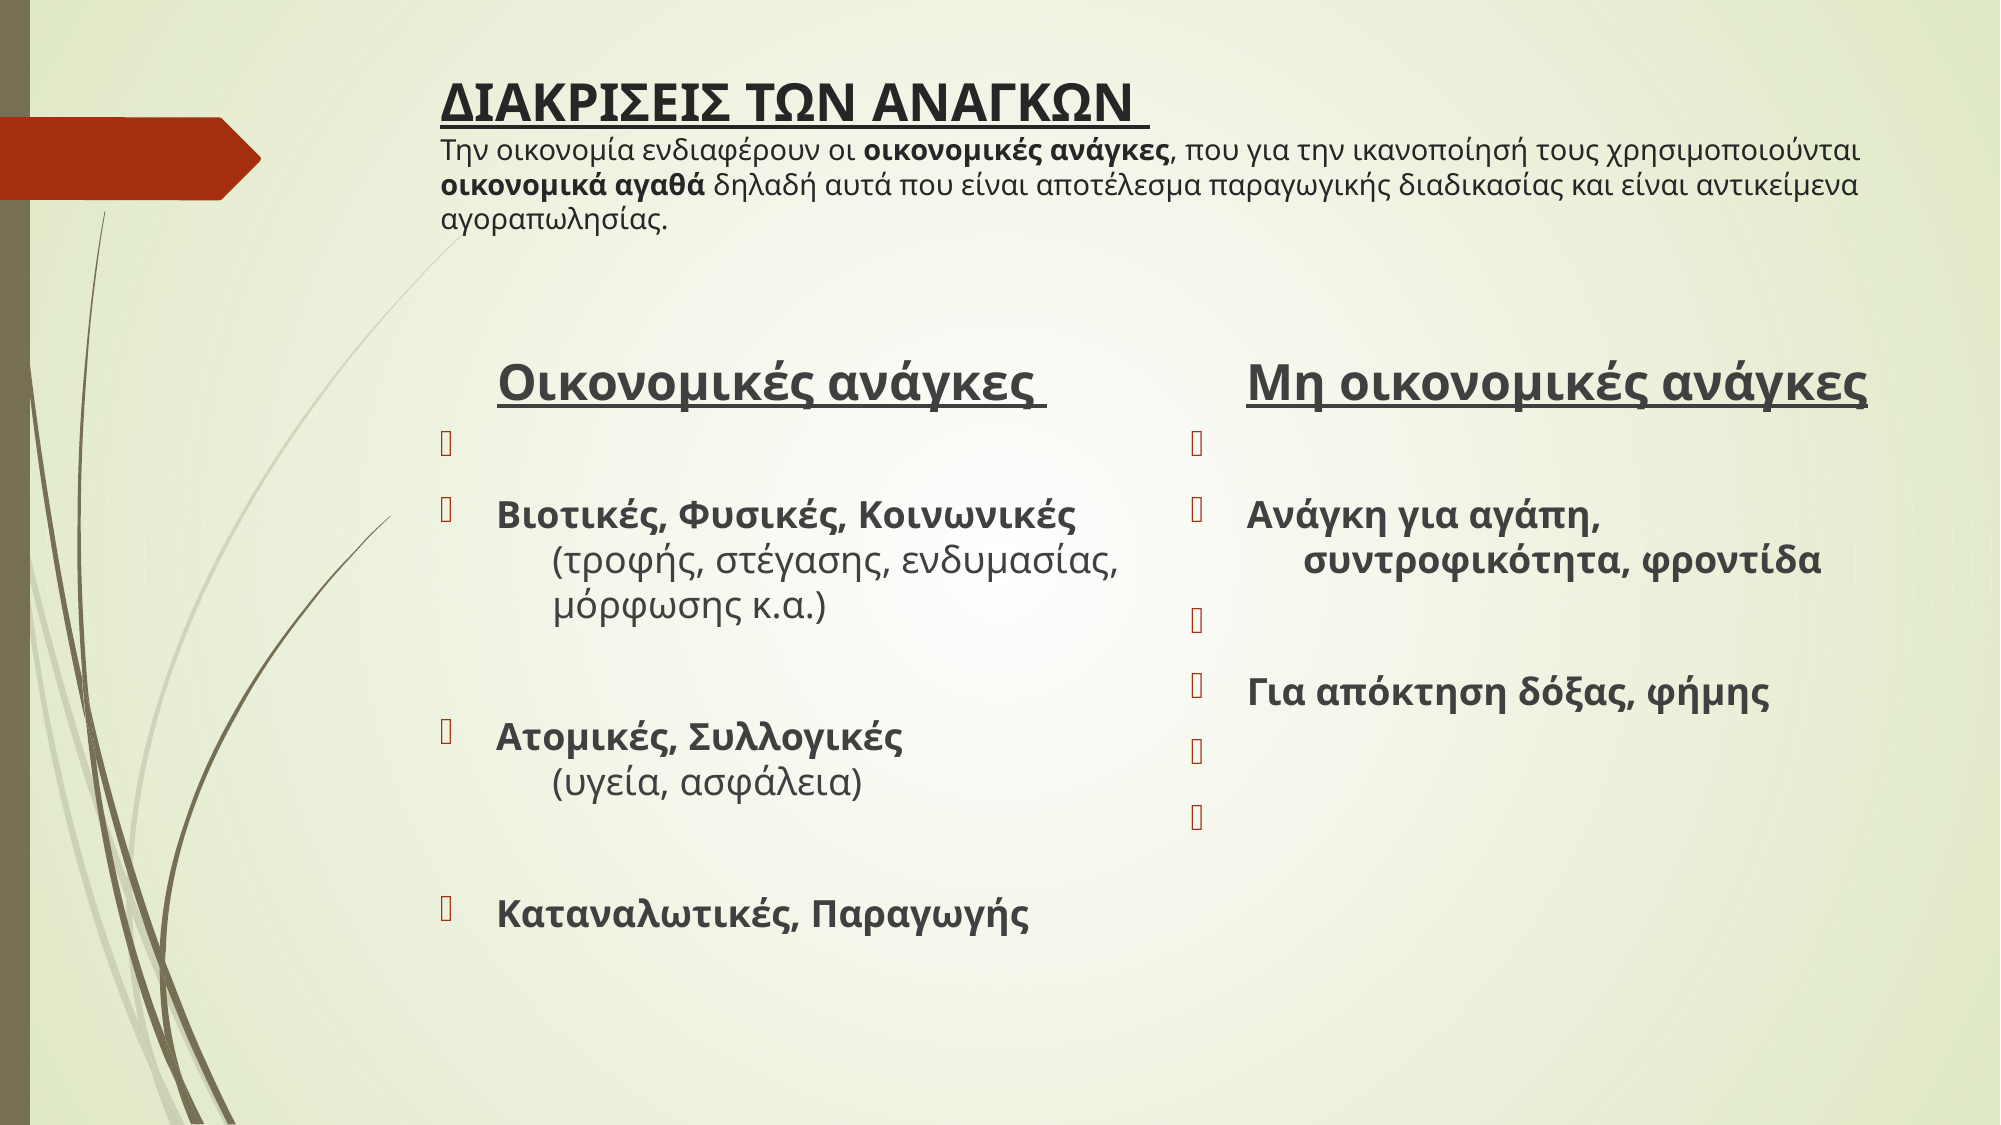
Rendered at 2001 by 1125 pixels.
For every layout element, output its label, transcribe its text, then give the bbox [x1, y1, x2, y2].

list Μη οικονομικές ανάγκες [1231, 339, 1888, 417]
list Ανάγκη για αγάπη, συντροφικότητα, φροντίδα Για απόκτηση δόξας, φήμης [1175, 417, 1888, 968]
title ΔΙΑΚΡΙΣΕΙΣ ΤΩΝ ΑΝΑΓΚΩΝ Την οικονομία ενδιαφέρουν οι οικονομικές ανάγκες, που για την ικανοποίησή τους χρησιμοποιούνται οικονομικά αγαθά δηλαδή αυτά που είναι αποτέλεσμα παραγωγικής διαδικασίας και είναι αντικείμενα αγοραπωλησίας. [425, 61, 1888, 313]
list Οικονομικές ανάγκες [482, 323, 1138, 418]
list Βιοτικές, Φυσικές, Κοινωνικές (τροφής, στέγασης, ενδυμασίας, μόρφωσης κ.α.) Ατομικές, Συλλογικές (υγεία, ασφάλεια) Καταναλωτικές, Παραγωγής [424, 418, 1138, 969]
